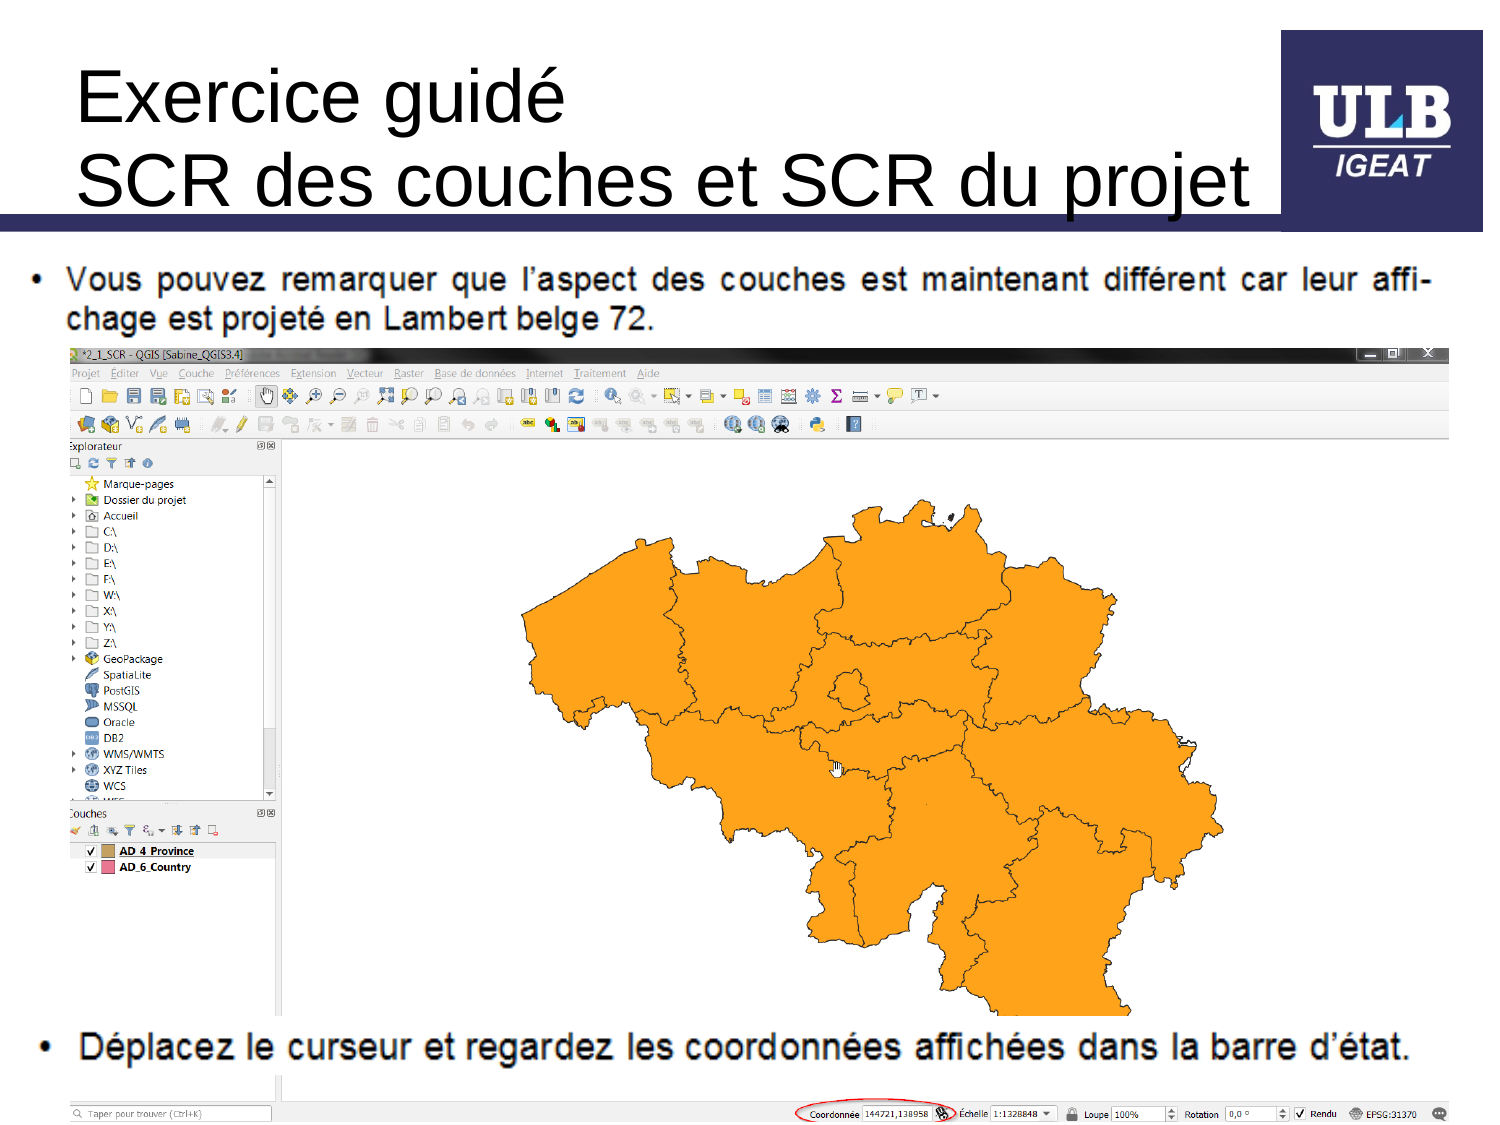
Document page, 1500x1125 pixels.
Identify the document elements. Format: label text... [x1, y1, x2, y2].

picture [11, 239, 1454, 1122]
picture [1281, 30, 1483, 232]
title Exercice guidé SCR des couches et SCR du projet [75, 44, 1425, 233]
